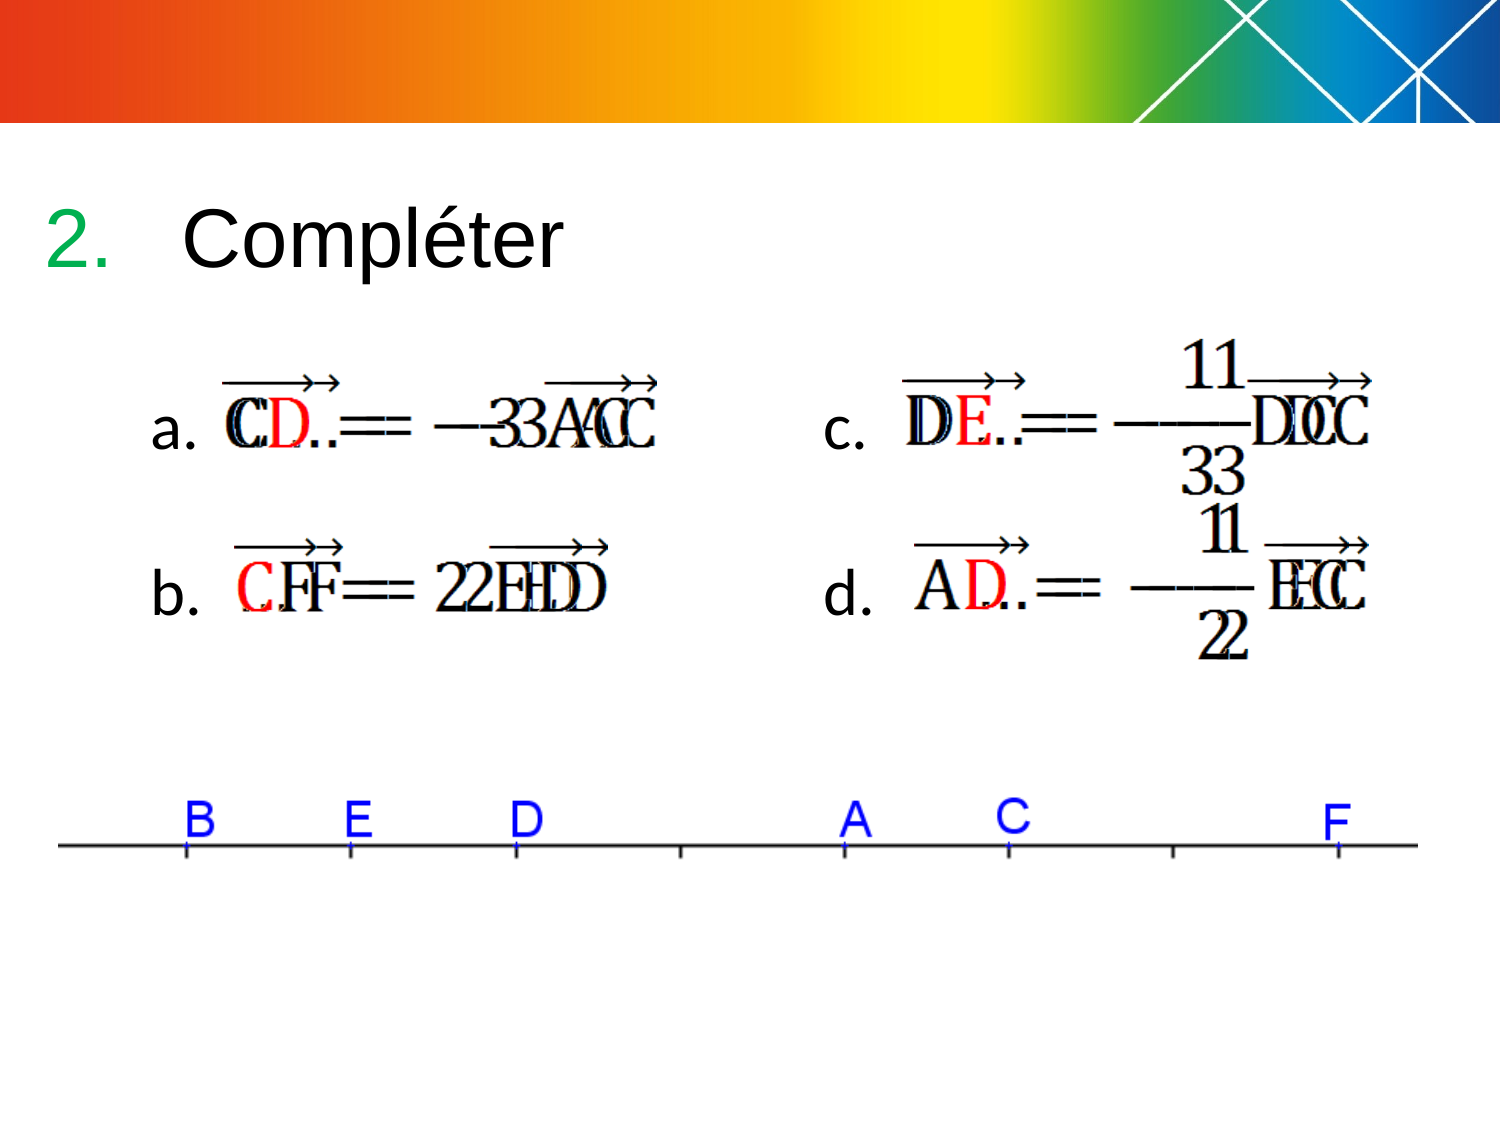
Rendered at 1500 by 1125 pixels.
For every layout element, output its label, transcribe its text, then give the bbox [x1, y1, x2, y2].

text_box a. b. [135, 375, 691, 717]
picture [902, 328, 1372, 674]
picture [1340, 0, 1500, 123]
picture [58, 749, 1418, 916]
text_box c. d. [808, 375, 1364, 717]
title Compléter [29, 163, 1500, 305]
picture [0, 0, 1359, 123]
picture [234, 527, 608, 642]
picture [222, 363, 657, 478]
